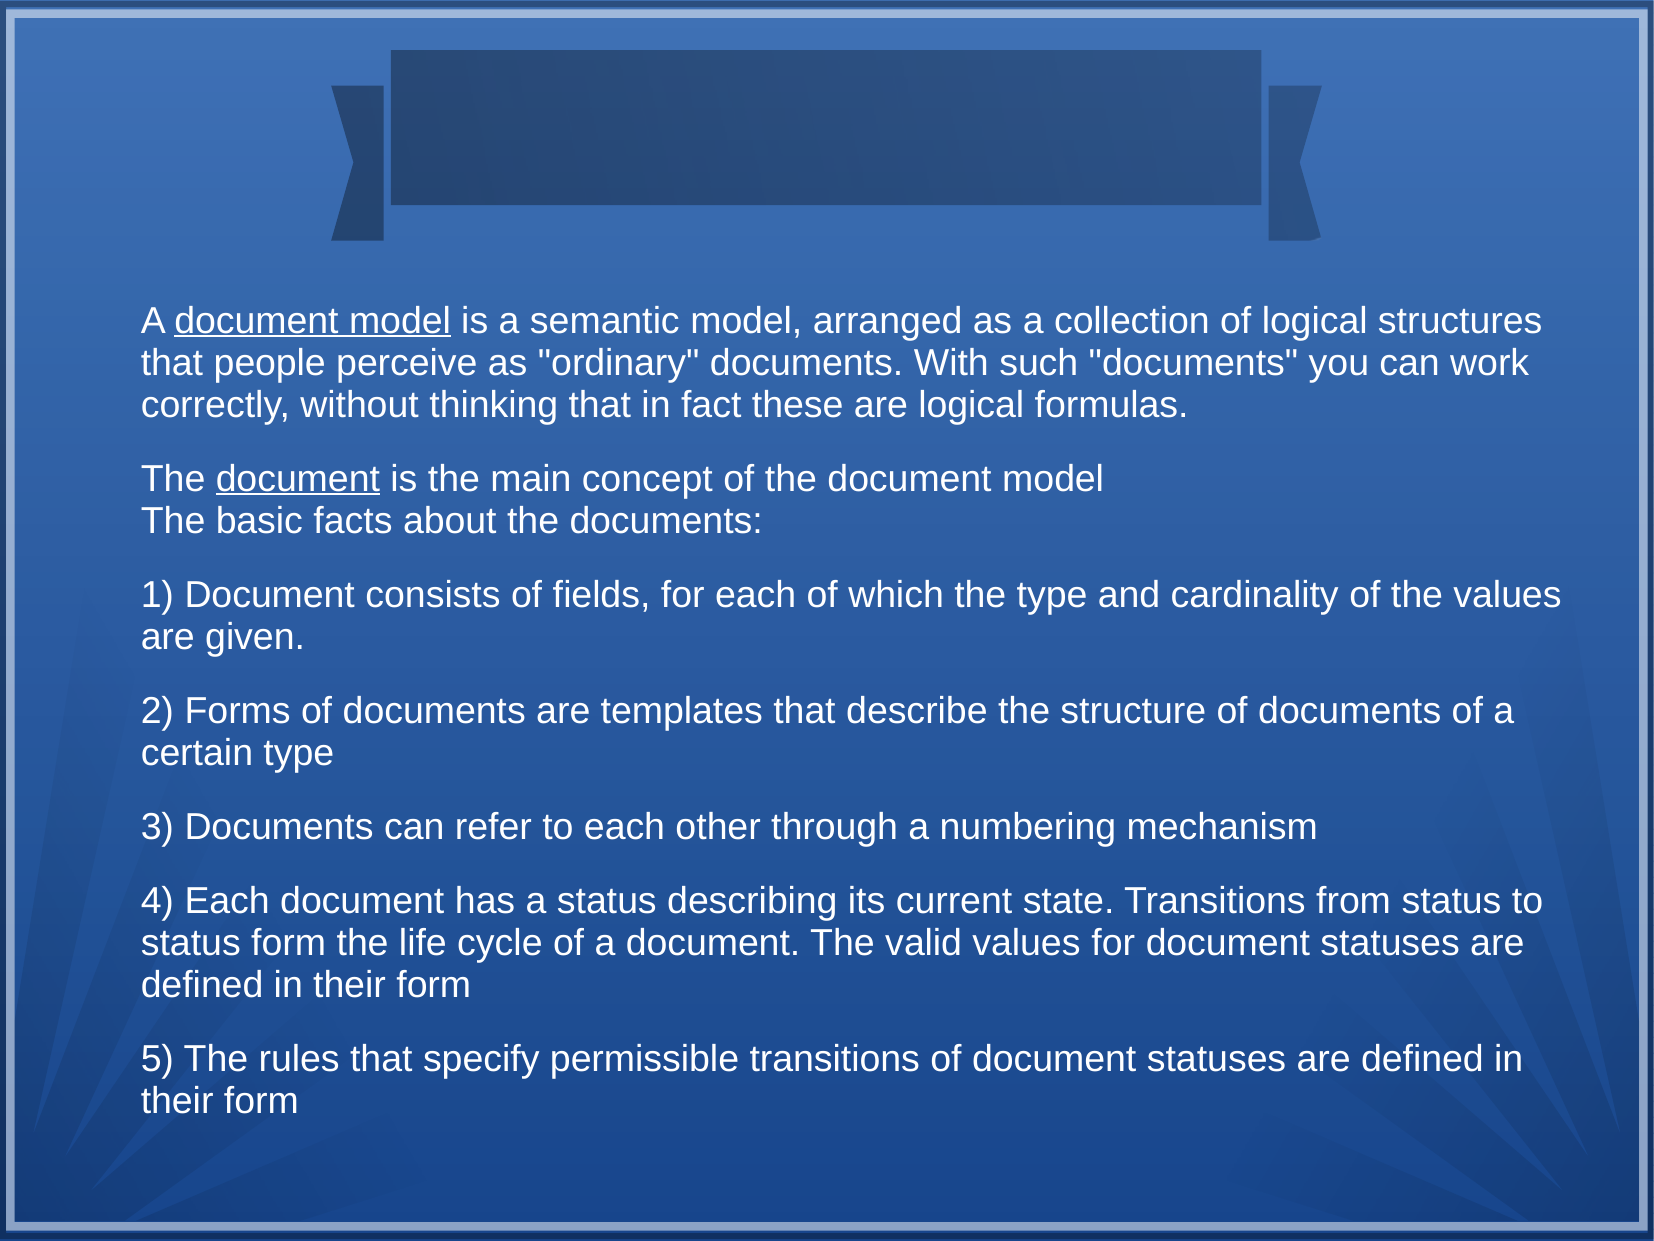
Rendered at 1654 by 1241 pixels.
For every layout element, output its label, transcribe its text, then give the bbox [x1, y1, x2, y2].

list A document model is a semantic model, arranged as a collection of logical structures that people perceive as "ordinary" documents. With such "documents" you can work correctly, without thinking that in fact these are logical formulas. The document is the main concept of the document model The basic facts about the documents: 1) Document consists of fields, for each of which the type and cardinality of the values ​​are given. 2) Forms of documents are templates that describe the structure of documents of a certain type 3) Documents can refer to each other through a numbering mechanism 4) Each document has a status describing its current state. Transitions from status to status form the life cycle of a document. The valid values ​​for document statuses are defined in their form 5) The rules that specify permissible transitions of document statuses are defined in their form [82, 299, 1571, 1130]
